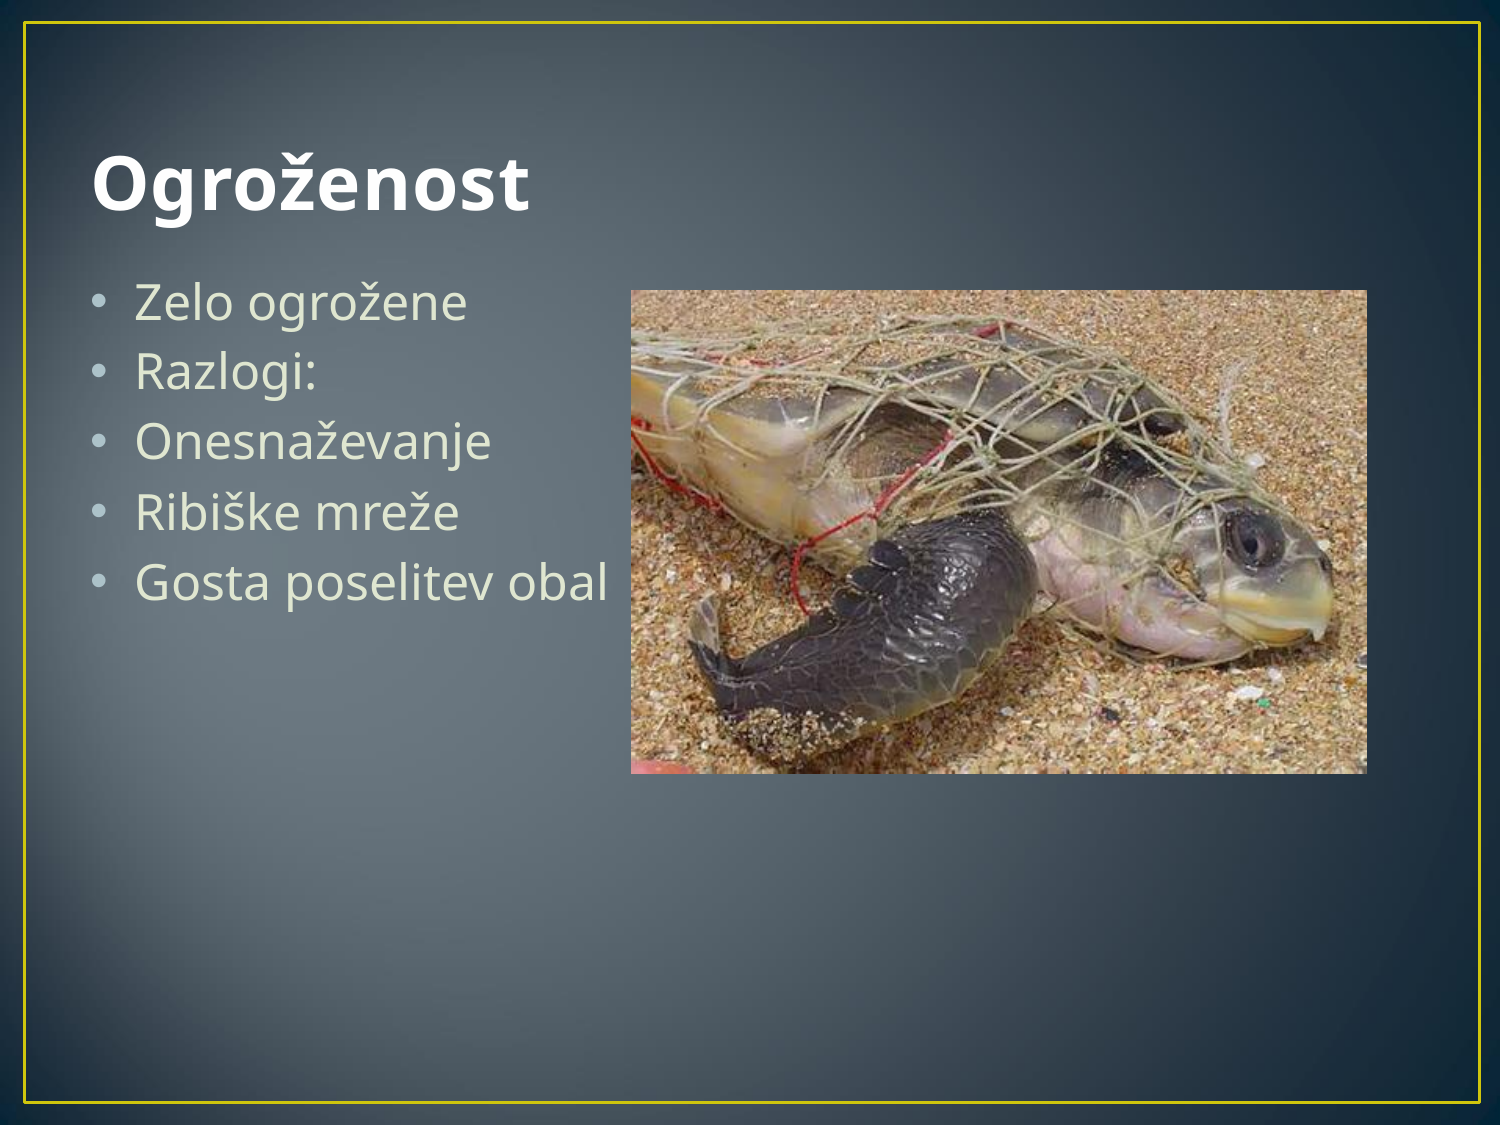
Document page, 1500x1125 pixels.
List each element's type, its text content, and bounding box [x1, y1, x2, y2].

list Zelo ogrožene Razlogi: Onesnaževanje Ribiške mreže Gosta poselitev obal [75, 262, 1425, 1005]
title Ogroženost [75, 45, 1425, 233]
picture [0, 0, 1500, 1125]
